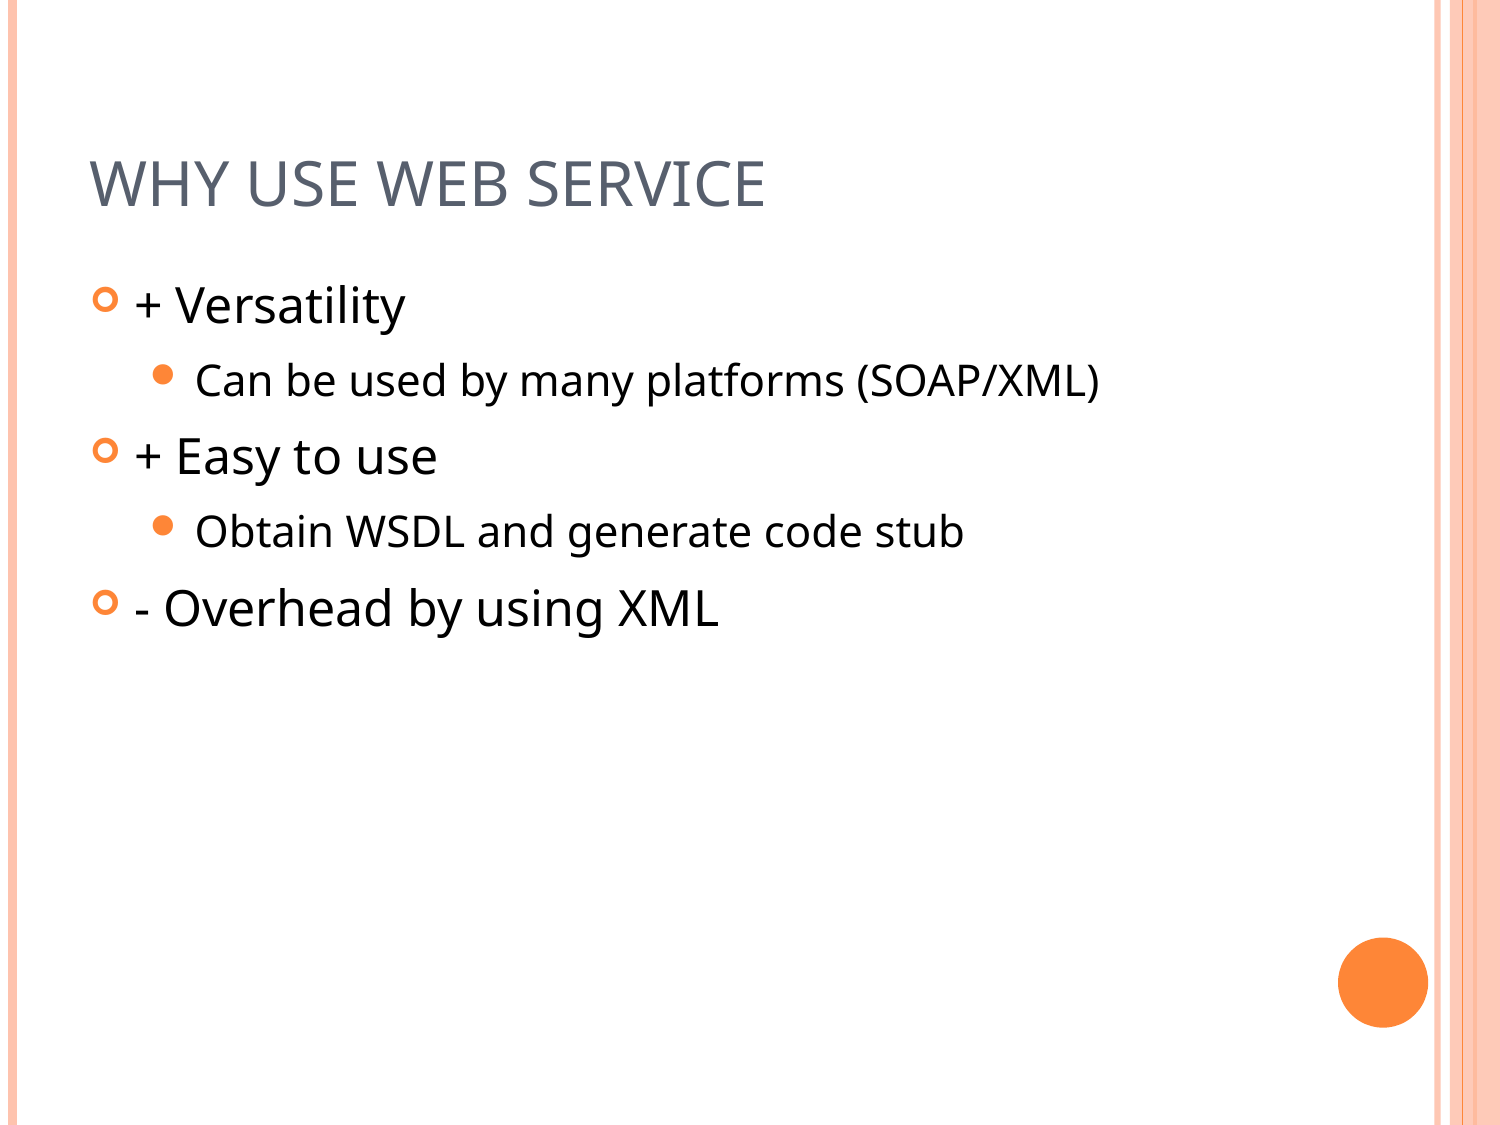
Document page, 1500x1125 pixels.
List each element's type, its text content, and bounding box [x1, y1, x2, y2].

list + Versatility Can be used by many platforms (SOAP/XML) + Easy to use Obtain WSDL and generate code stub - Overhead by using XML [74, 262, 1300, 1062]
title WHY USE WEB SERVICE [74, 44, 1300, 233]
